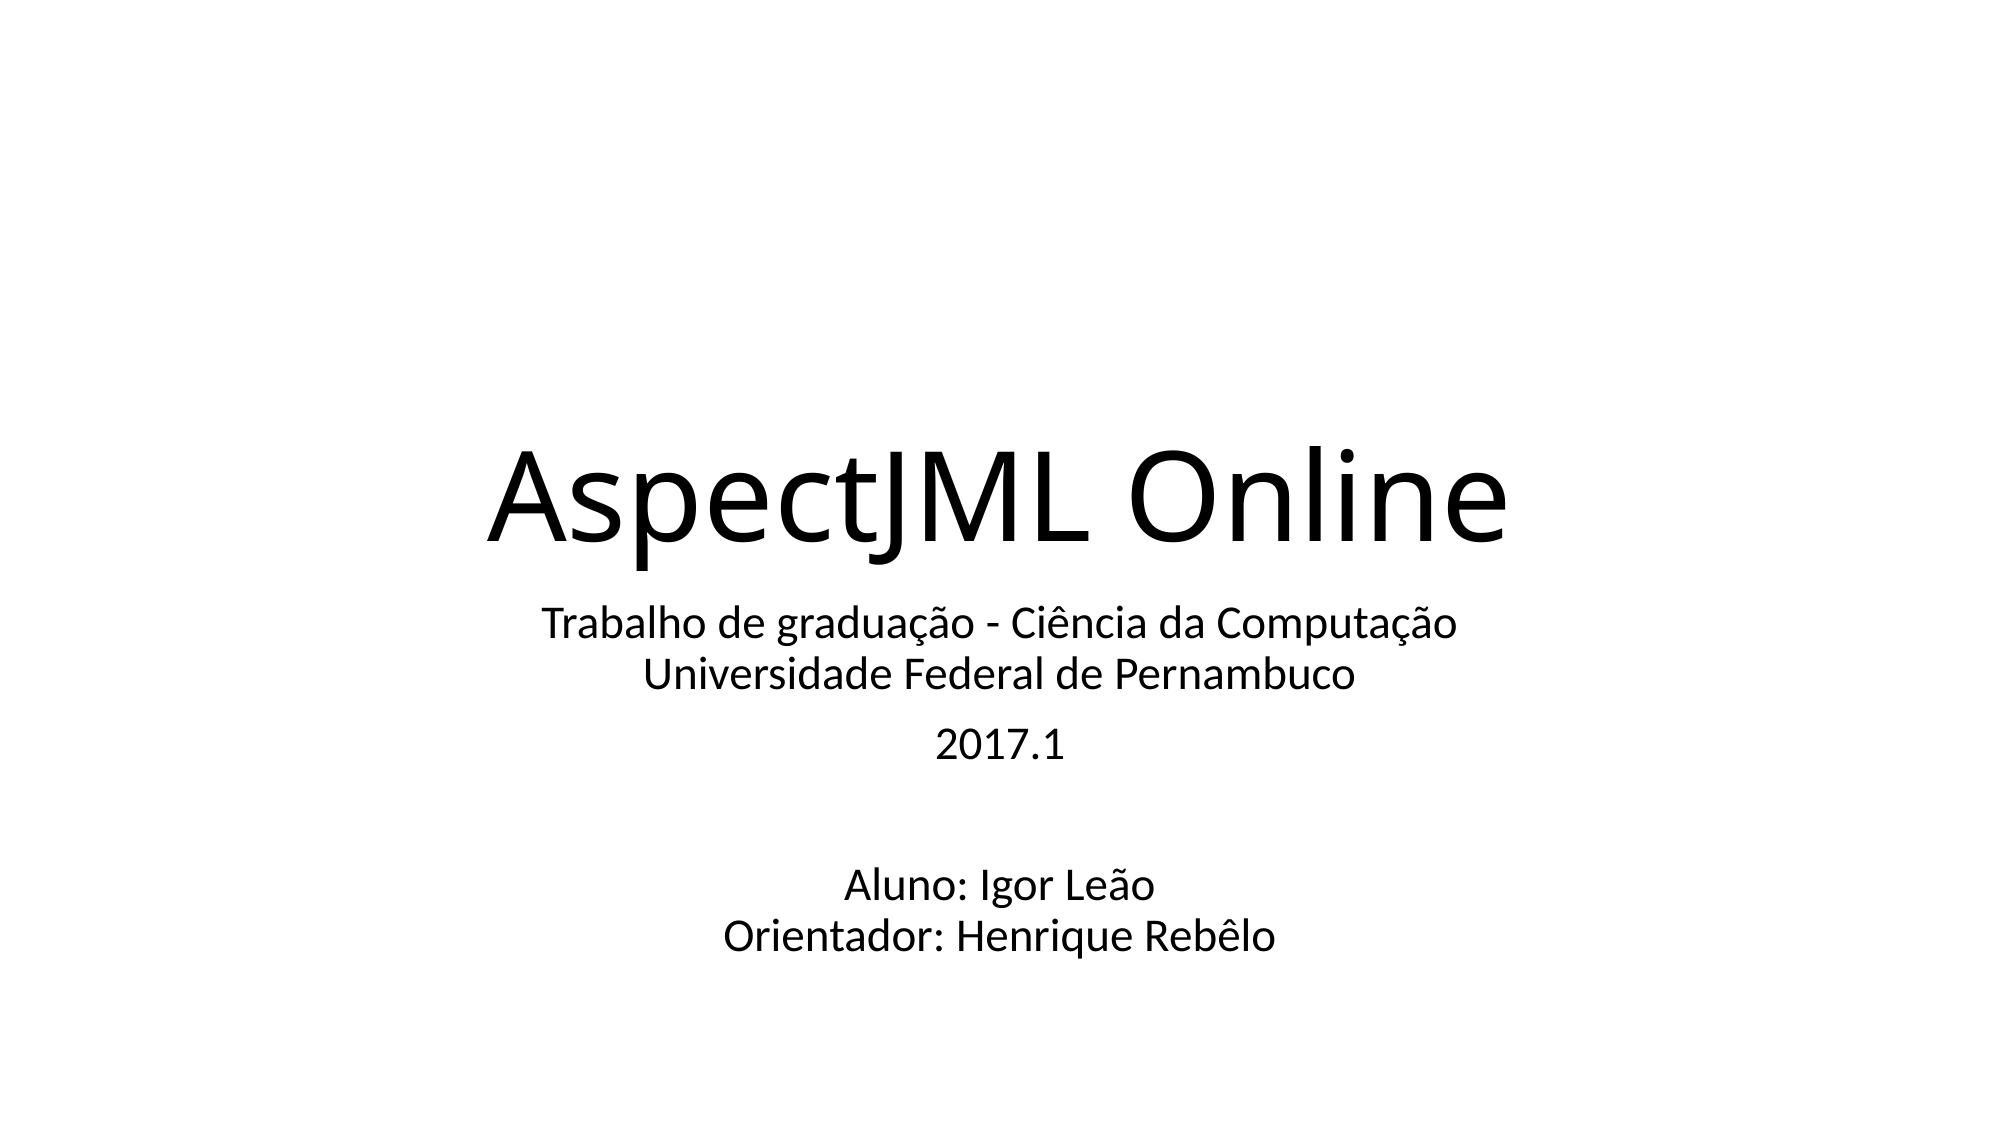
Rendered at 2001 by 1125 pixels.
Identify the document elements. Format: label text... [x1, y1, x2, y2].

title AspectJML Online [249, 184, 1750, 576]
subtitle Trabalho de graduação - Ciência da Computação Universidade Federal de Pernambuco 2017.1 Aluno: Igor Leão Orientador: Henrique Rebêlo [249, 590, 1750, 970]
